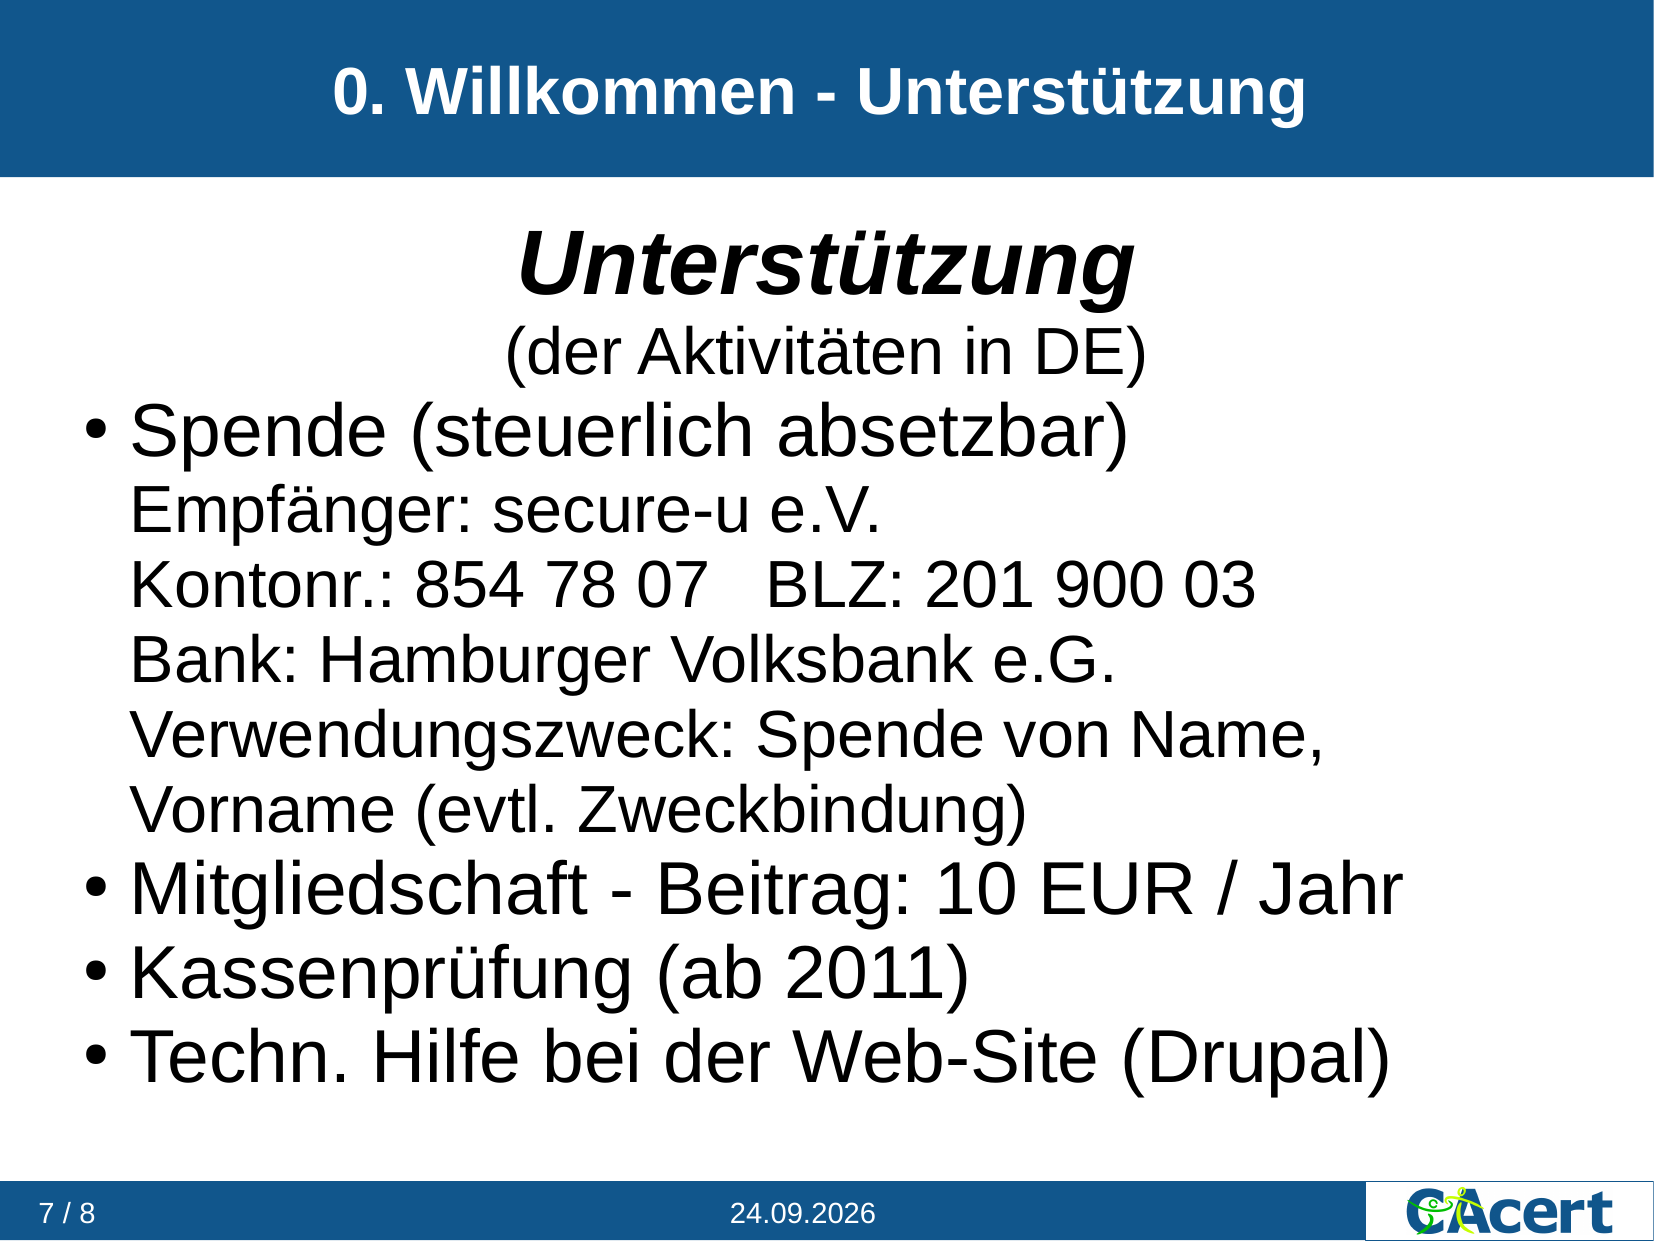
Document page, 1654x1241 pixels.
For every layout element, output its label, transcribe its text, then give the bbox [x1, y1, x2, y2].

title 0. Willkommen - Unterstützung [76, 24, 1565, 158]
subtitle Unterstützung (der Aktivitäten in DE) Spende (steuerlich absetzbar) Empfänger: secure-u e.V. Kontonr.: 854 78 07 BLZ: 201 900 03 Bank: Hamburger Volksbank e.G. Verwendungszweck: Spende von Name, Vorname (evtl. Zweckbindung) Mitgliedschaft - Beitrag: 10 EUR / Jahr Kassenprüfung (ab 2011) Techn. Hilfe bei der Web-Site (Drupal) [82, 211, 1571, 1099]
picture [1406, 1186, 1613, 1235]
